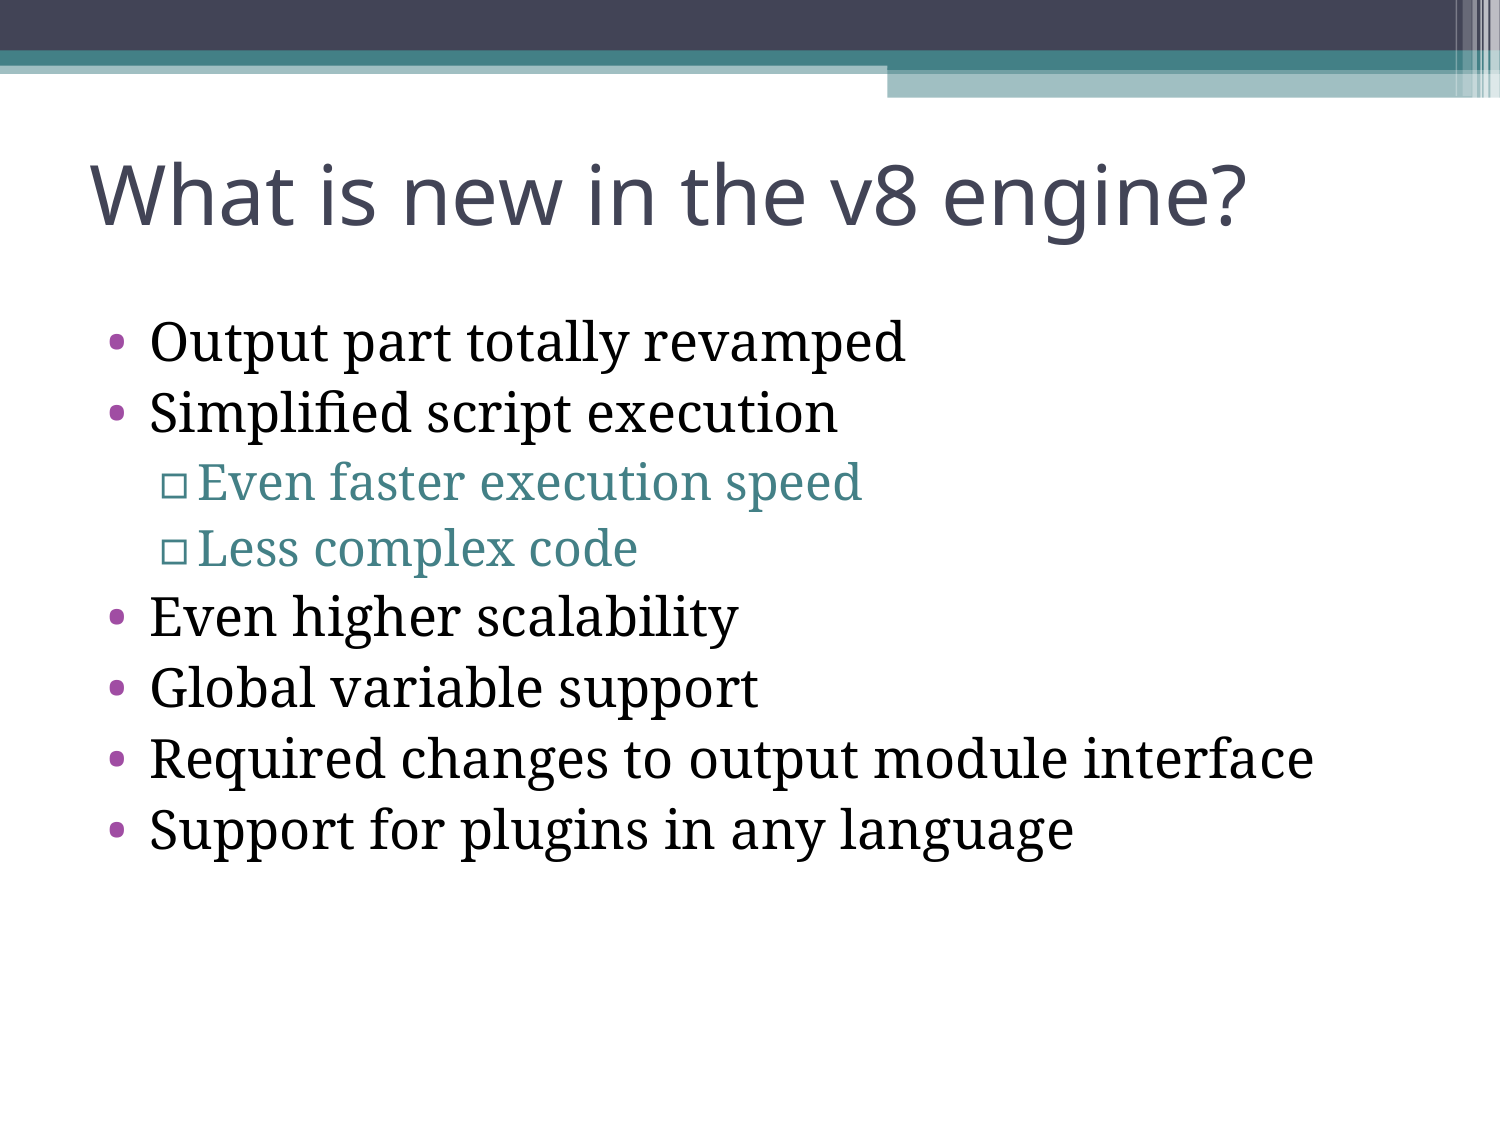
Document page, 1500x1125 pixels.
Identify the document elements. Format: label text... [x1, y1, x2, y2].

list Output part totally revamped Simplified script execution Even faster execution speed Less complex code Even higher scalability Global variable support Required changes to output module interface Support for plugins in any language [75, 299, 1426, 968]
title What is new in the v8 engine? [75, 84, 1426, 299]
